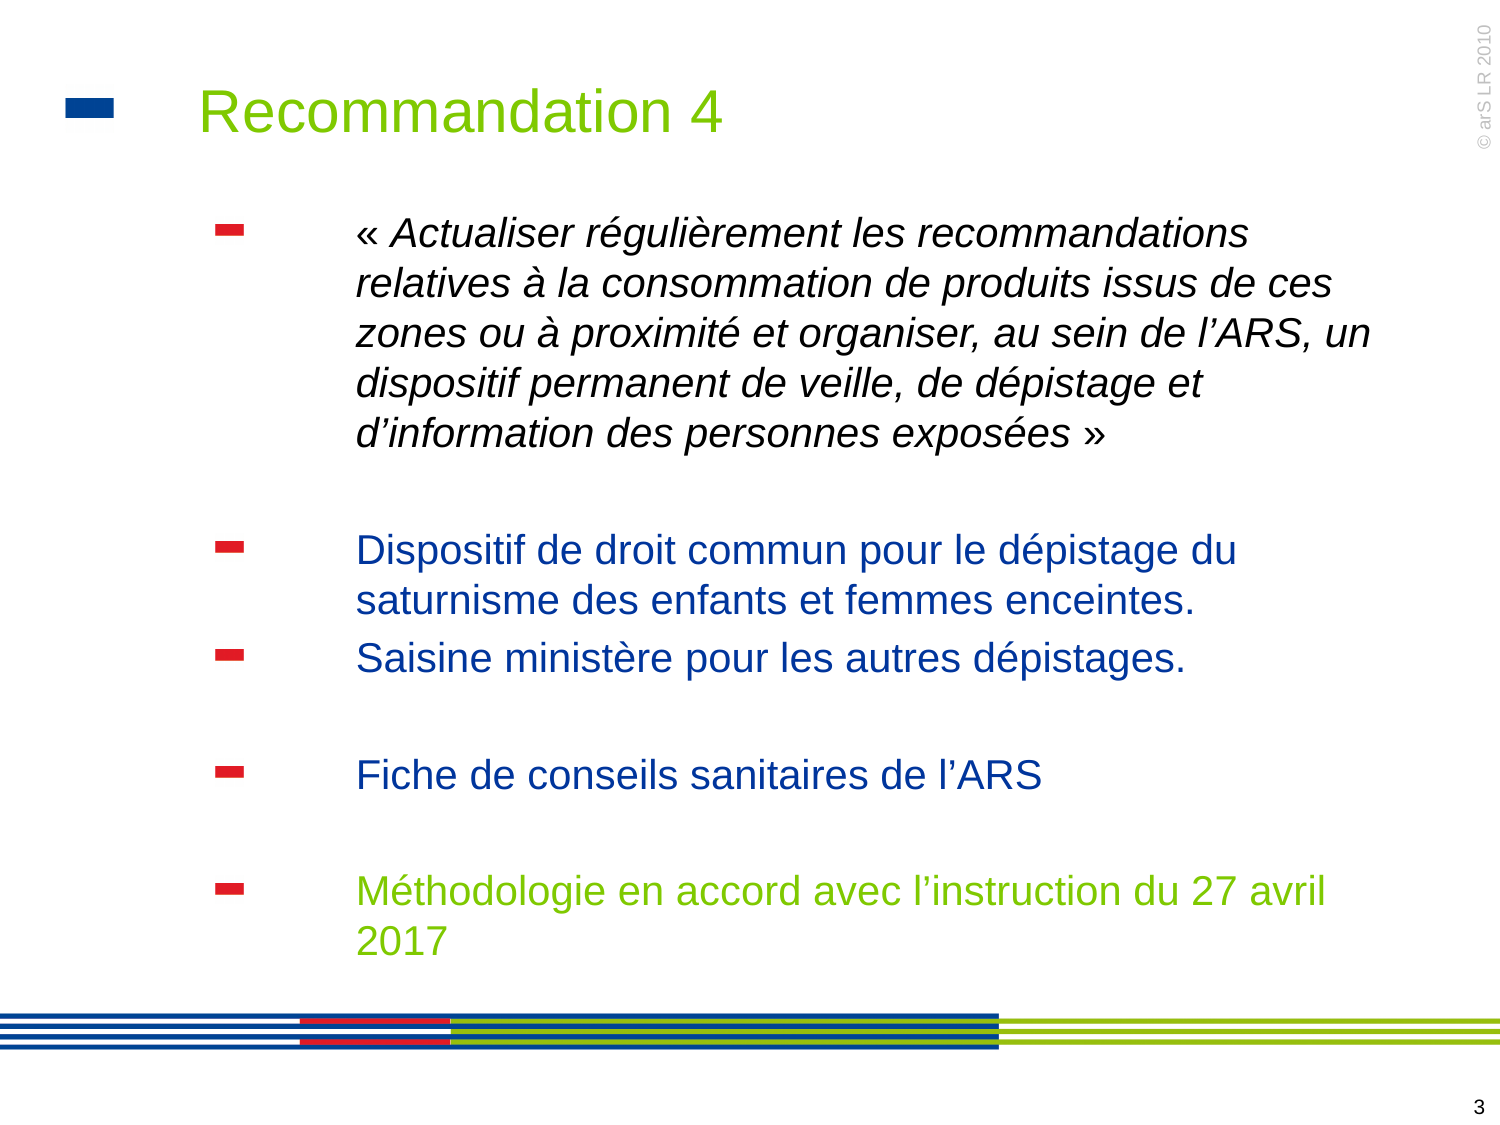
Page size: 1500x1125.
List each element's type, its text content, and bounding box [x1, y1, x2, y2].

picture [0, 999, 1500, 1063]
title Recommandation 4 [50, 36, 1388, 181]
slide_number <numéro> [1149, 1085, 1500, 1125]
list « Actualiser régulièrement les recommandations relatives à la consommation de produits issus de ces zones ou à proximité et organiser, au sein de l’ARS, un dispositif permanent de veille, de dépistage et d’information des personnes exposées » Dispositif de droit commun pour le dépistage du saturnisme des enfants et femmes enceintes. Saisine ministère pour les autres dépistages. Fiche de conseils sanitaires de l’ARS Méthodologie en accord avec l’instruction du 27 avril 2017 [200, 198, 1388, 997]
